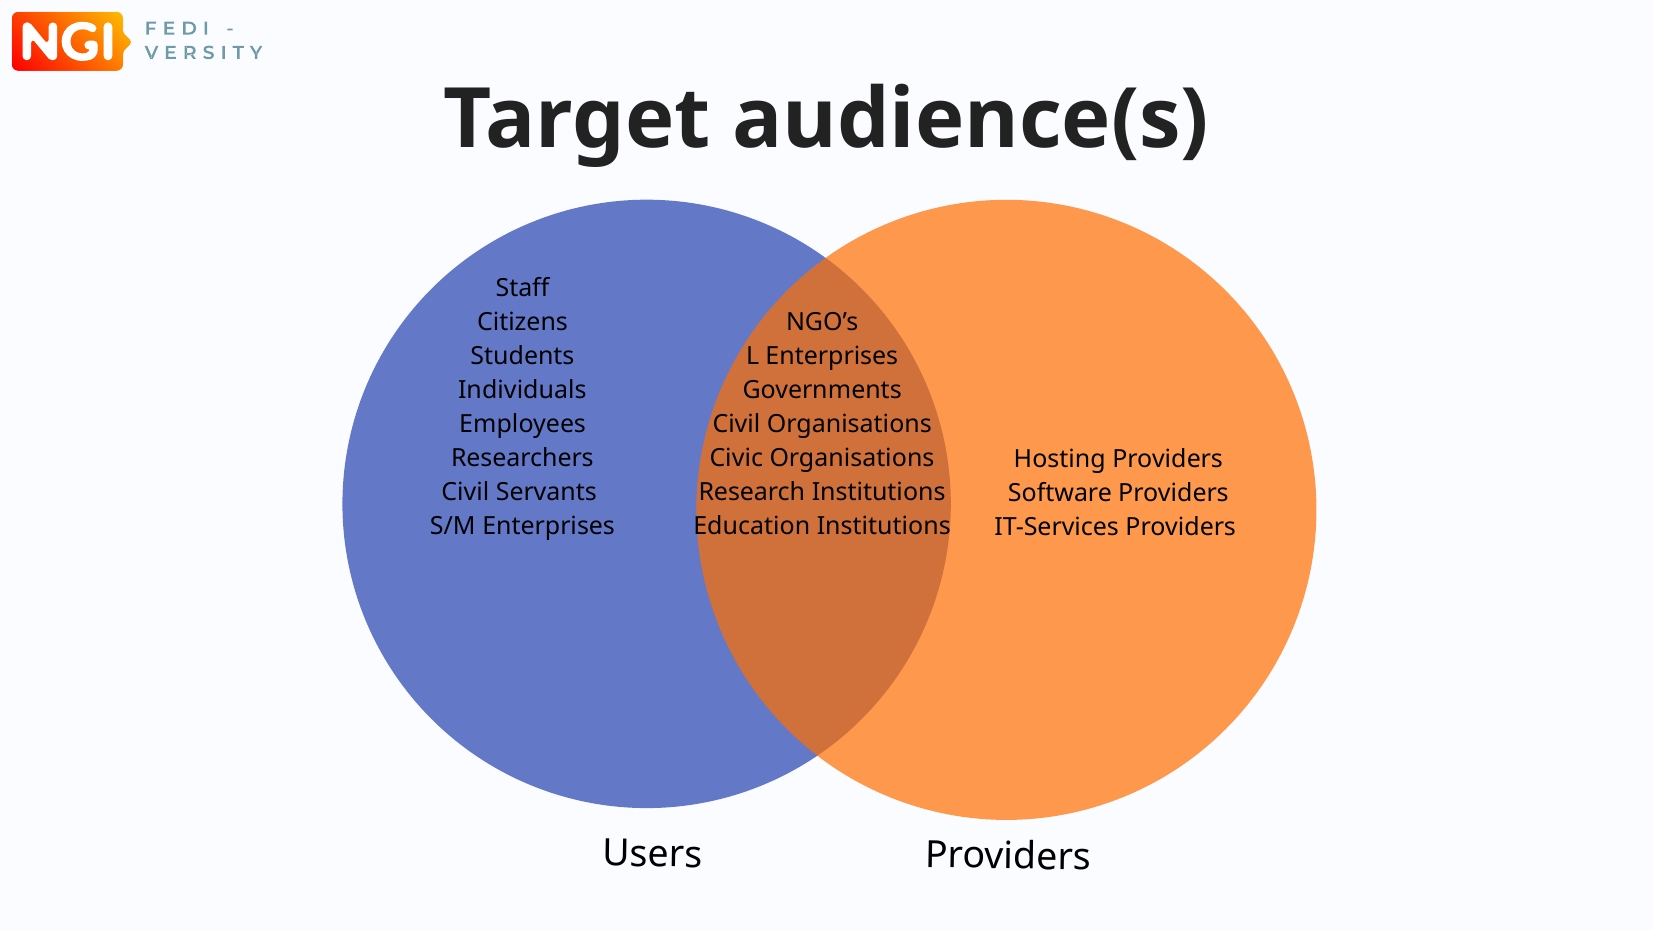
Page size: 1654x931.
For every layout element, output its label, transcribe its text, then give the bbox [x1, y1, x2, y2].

text_box Staff Citizens Students Individuals Employees Researchers Civil Servants S/M Enterprises [406, 262, 639, 551]
text_box [342, 199, 1317, 820]
text_box Hosting Providers Software Providers IT-Services Providers [974, 433, 1263, 551]
text_box Providers [909, 819, 1103, 890]
text_box Users [586, 818, 719, 887]
text_box NGO’s L Enterprises Governments Civil Organisations Civic Organisations Research Institutions Education Institutions [674, 296, 970, 551]
title Target audience(s) [82, 37, 1571, 193]
